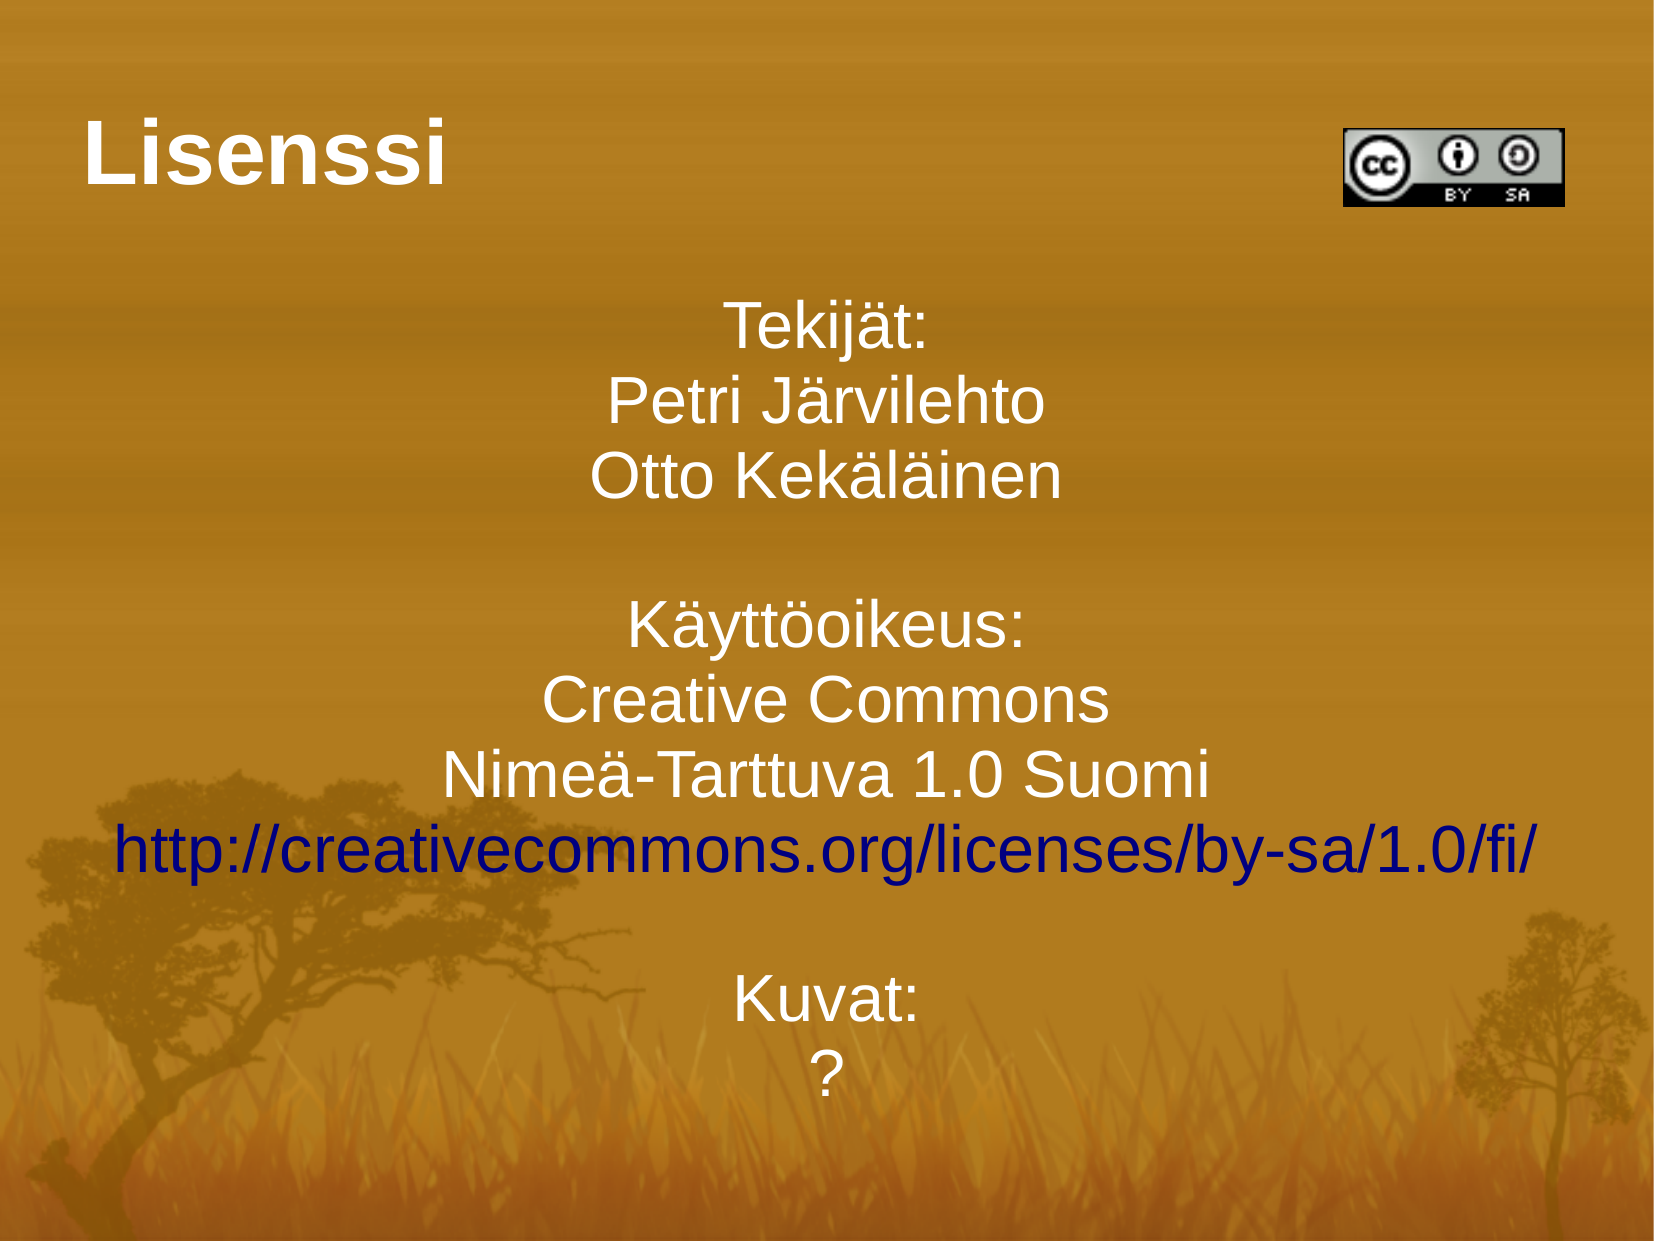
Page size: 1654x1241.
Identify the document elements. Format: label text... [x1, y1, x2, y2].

subtitle Tekijät: Petri Järvilehto Otto Kekäläinen Käyttöoikeus: Creative Commons Nimeä-Tarttuva 1.0 Suomi http://creativecommons.org/licenses/by-sa/1.0/fi/ Kuvat: ? [82, 288, 1571, 1111]
picture [0, 0, 1654, 1241]
title Lisenssi [82, 56, 1571, 250]
